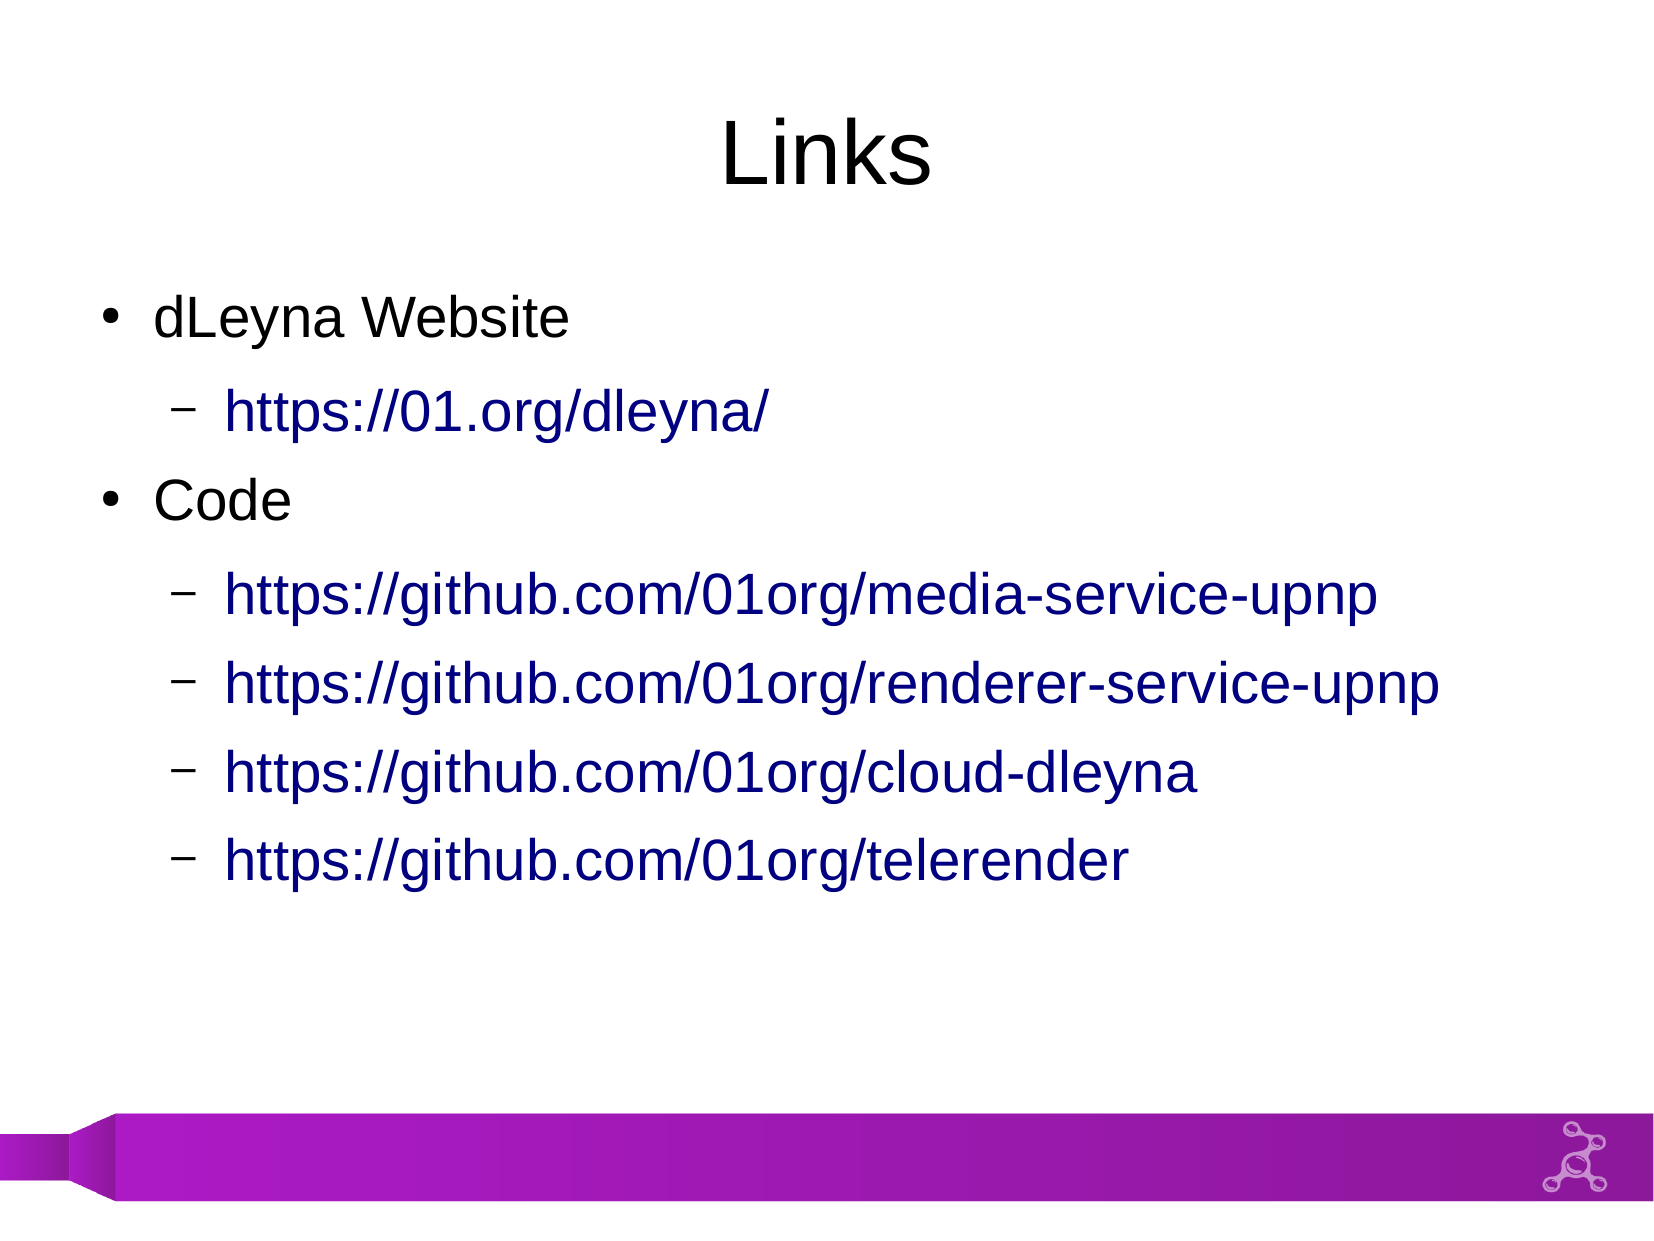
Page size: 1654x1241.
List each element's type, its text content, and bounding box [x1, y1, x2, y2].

title Links [82, 49, 1571, 257]
picture [0, 374, 1654, 1220]
list dLeyna Website https://01.org/dleyna/ Code https://github.com/01org/media-service-upnp https://github.com/01org/renderer-service-upnp https://github.com/01org/cloud-dleyna https://github.com/01org/telerender [82, 284, 1538, 374]
